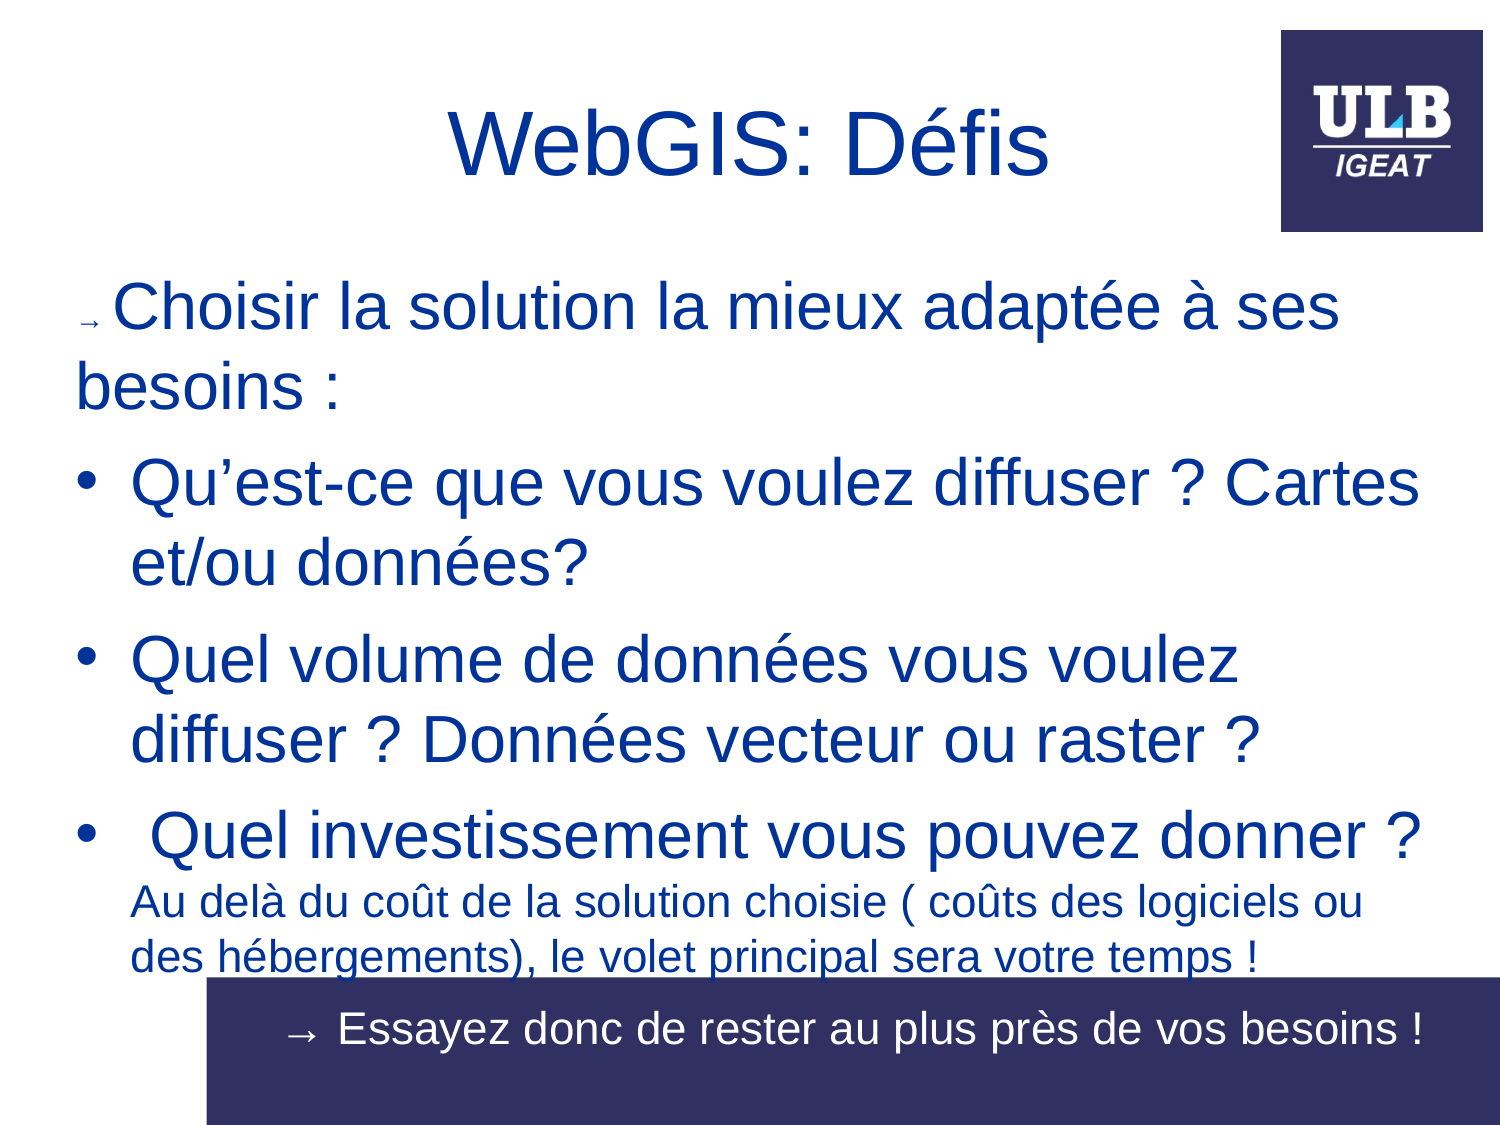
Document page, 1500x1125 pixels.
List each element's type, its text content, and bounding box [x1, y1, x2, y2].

picture [1425, 30, 1483, 232]
text_box WebGIS: Défis [74, 28, 1425, 249]
text_box → Choisir la solution la mieux adaptée à ses besoins : Qu’est-ce que vous voulez diffuser ? Cartes et/ou données? Quel volume de données vous voulez diffuser ? Données vecteur ou raster ? Quel investissement vous pouvez donner ?Au delà du coût de la solution choisie ( coûts des logiciels ou des hébergements), le volet principal sera votre temps ! → Essayez donc de rester au plus près de vos besoins ! [74, 262, 1425, 991]
